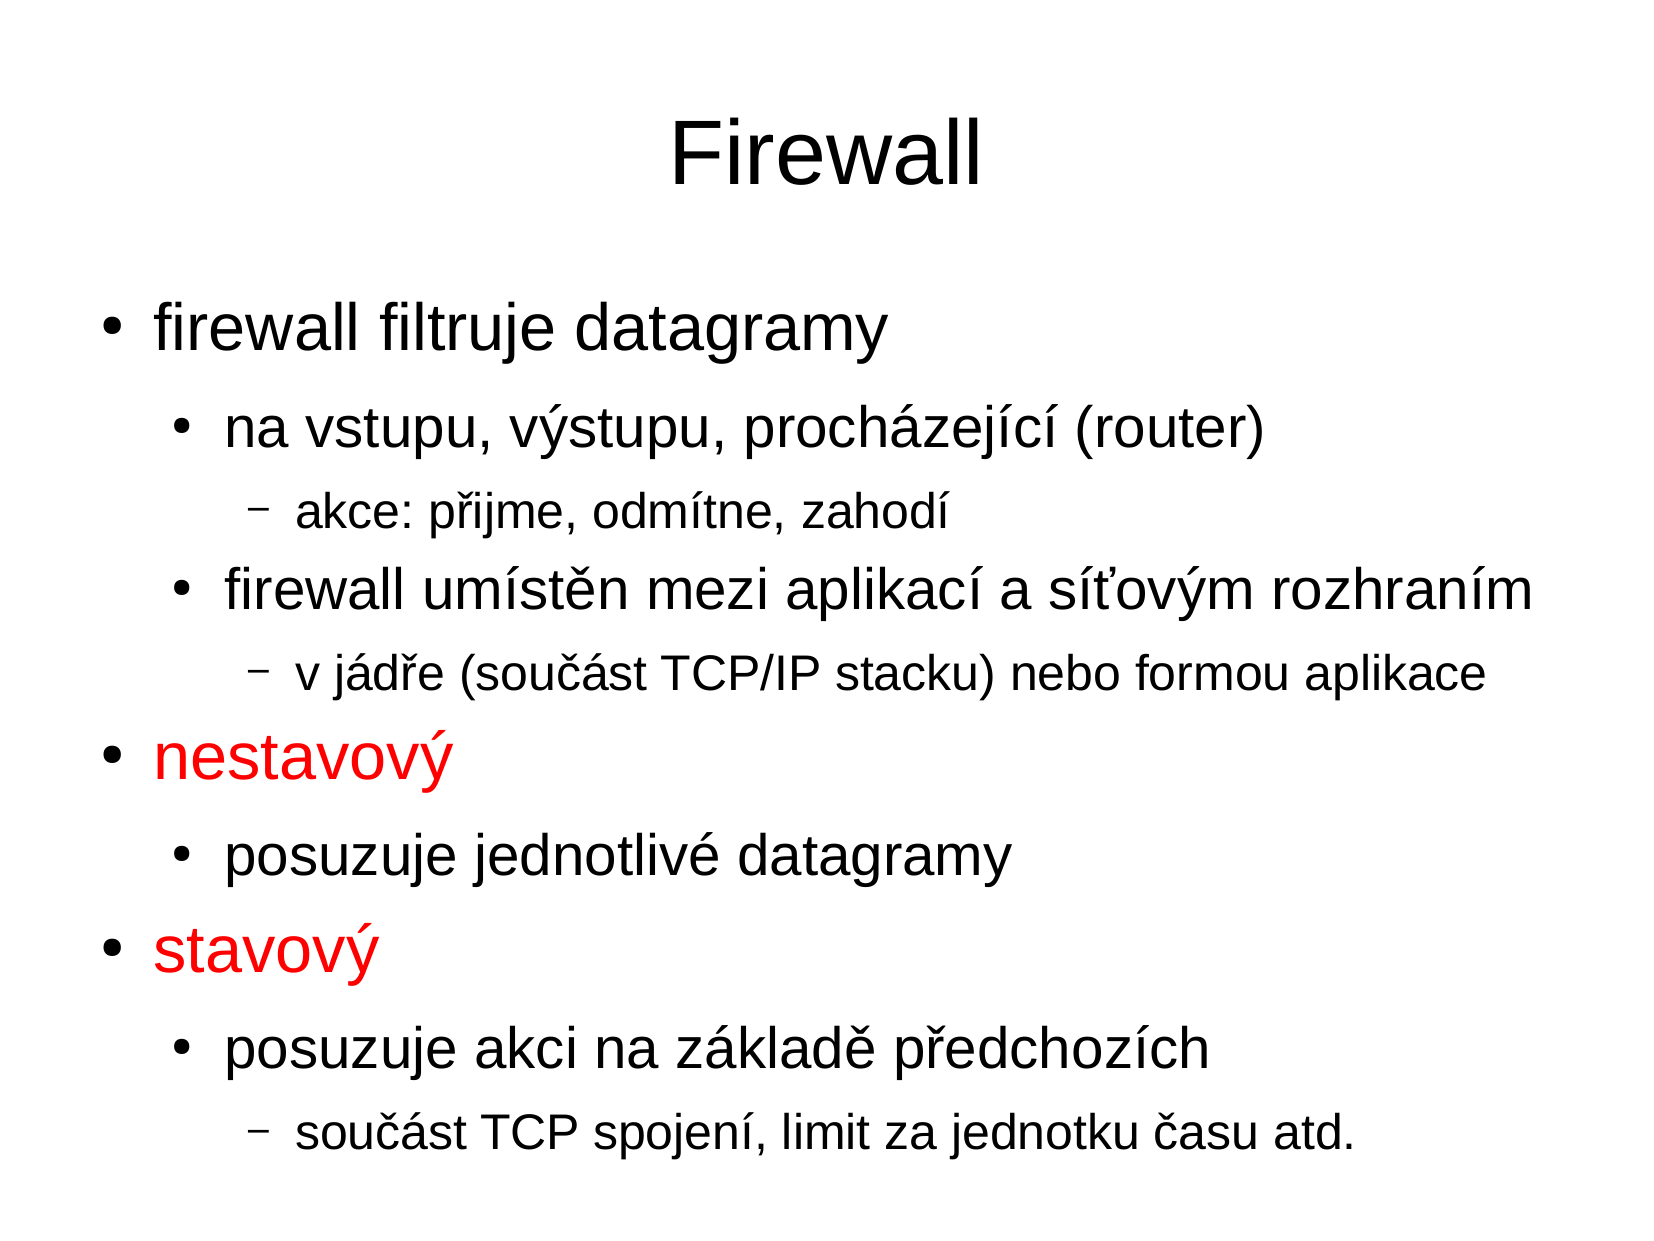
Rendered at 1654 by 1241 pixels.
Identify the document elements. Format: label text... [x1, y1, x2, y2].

list firewall filtruje datagramy na vstupu, výstupu, procházející (router) akce: přijme, odmítne, zahodí firewall umístěn mezi aplikací a síťovým rozhraním v jádře (součást TCP/IP stacku) nebo formou aplikace nestavový posuzuje jednotlivé datagramy stavový posuzuje akci na základě předchozích součást TCP spojení, limit za jednotku času atd. [82, 290, 1571, 1161]
title Firewall [82, 56, 1571, 250]
